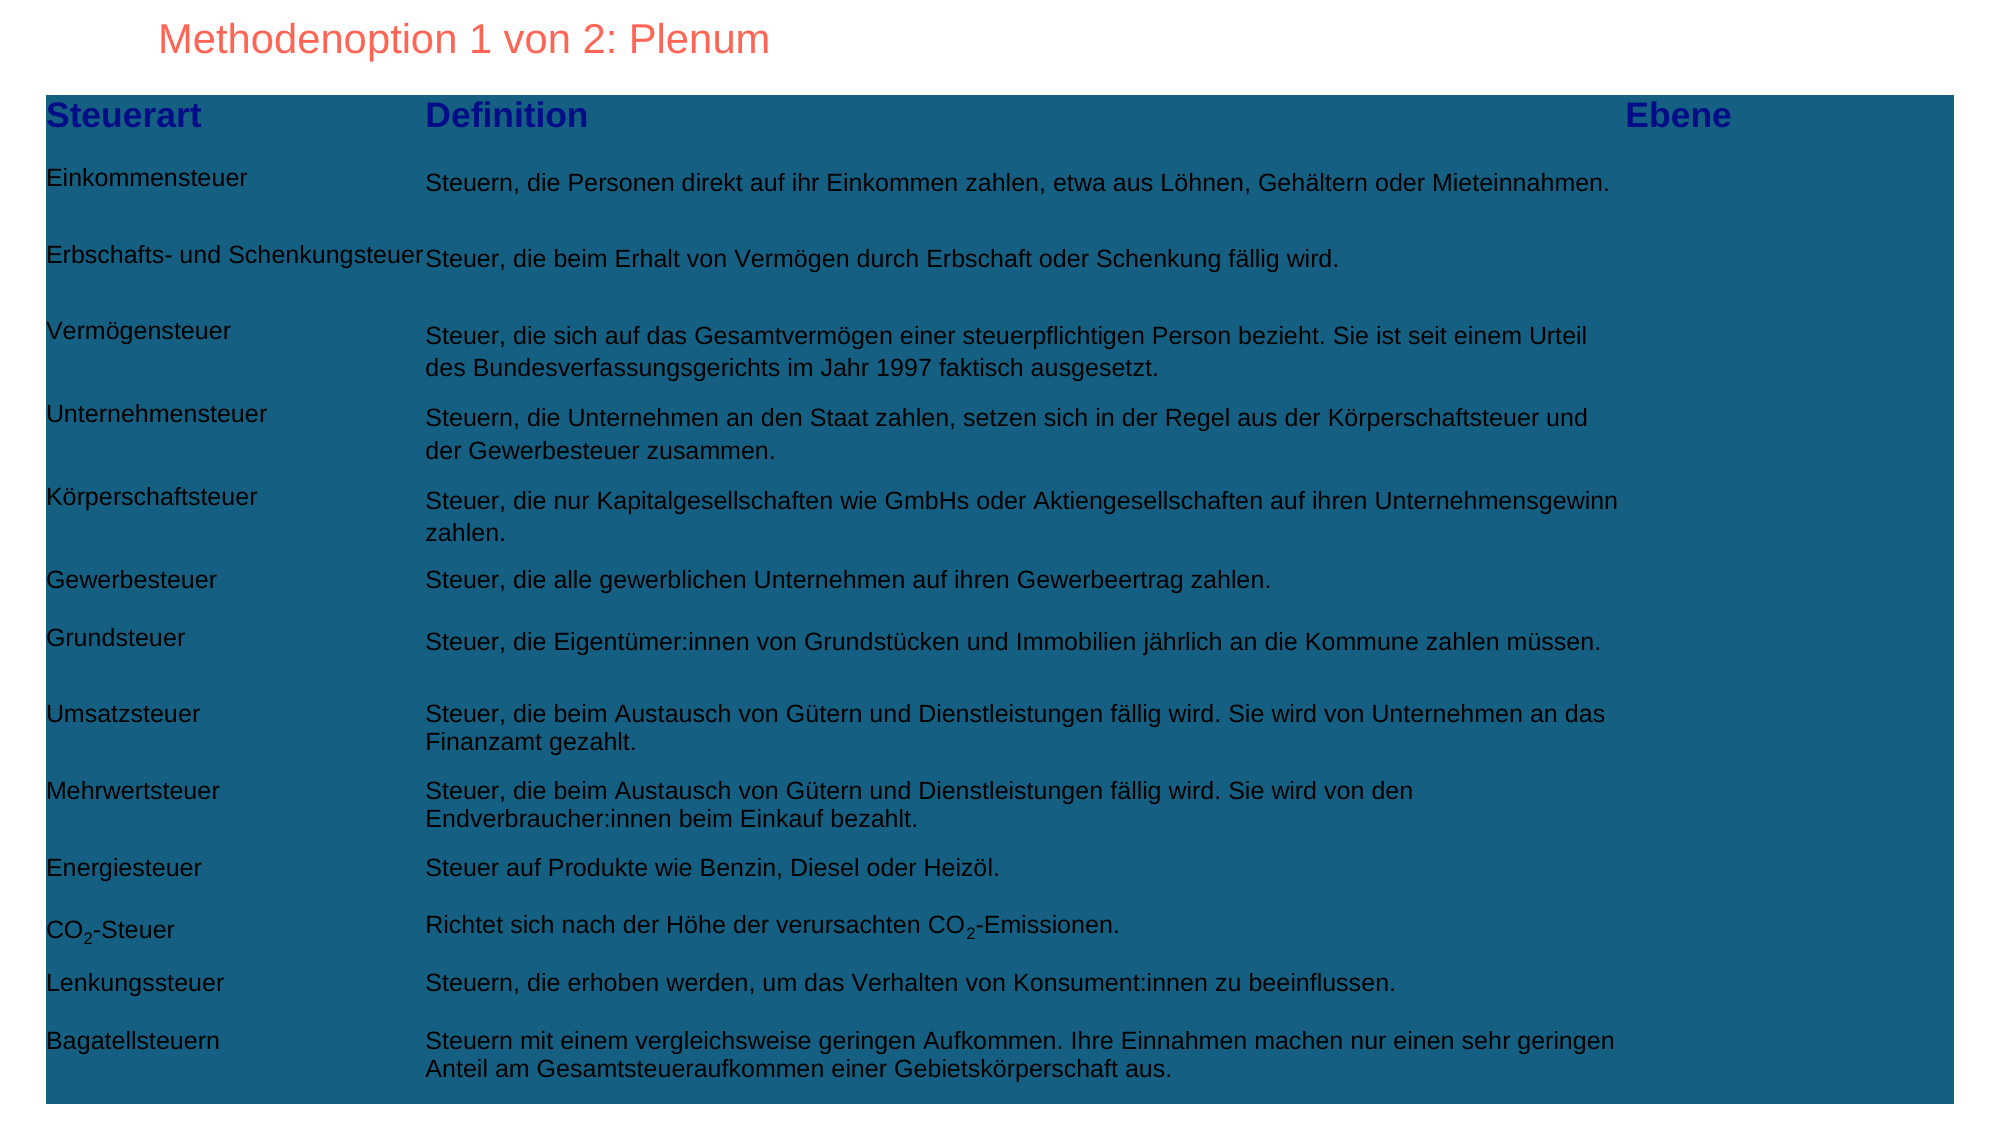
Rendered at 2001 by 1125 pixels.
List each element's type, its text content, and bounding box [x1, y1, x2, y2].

table_cell Erbschafts- und Schenkungsteuer [46, 240, 425, 317]
table_cell Körperschaftsteuer [46, 483, 425, 566]
table_cell Steuer, die Eigentümer:innen von Grundstücken und Immobilien jährlich an die Kommune zahlen müssen. [425, 623, 1625, 699]
table_cell [1625, 1026, 1954, 1104]
table_cell Steuer, die nur Kapitalgesellschaften wie GmbHs oder Aktiengesellschaften auf ihren Unternehmensgewinn zahlen. [425, 483, 1625, 566]
table_cell Steuer, die beim Austausch von Gütern und Dienstleistungen fällig wird. Sie wird von den Endverbraucher:innen beim Einkauf bezahlt. [425, 776, 1625, 853]
table_cell Steuer, die sich auf das Gesamtvermögen einer steuerpflichtigen Person bezieht. Sie ist seit einem Urteil des Bundesverfassungsgerichts im Jahr 1997 faktisch ausgesetzt. [425, 317, 1625, 400]
table_cell Steuern mit einem vergleichsweise geringen Aufkommen. Ihre Einnahmen machen nur einen sehr geringen Anteil am Gesamtsteueraufkommen einer Gebietskörperschaft aus. [425, 1026, 1625, 1104]
table_cell Steuern, die Unternehmen an den Staat zahlen, setzen sich in der Regel aus der Körperschaftsteuer und der Gewerbesteuer zusammen. [425, 400, 1625, 483]
table_cell Umsatzsteuer [46, 699, 425, 776]
table_cell Grundsteuer [46, 623, 425, 699]
table_cell [1625, 483, 1954, 566]
table_cell [1625, 566, 1954, 623]
table_cell Energiesteuer [46, 853, 425, 911]
table_cell [1625, 776, 1954, 853]
table_cell [1625, 699, 1954, 776]
list Methodenoption 1 von 2: Plenum [105, 9, 1242, 90]
table_cell Steuern, die Personen direkt auf ihr Einkommen zahlen, etwa aus Löhnen, Gehältern oder Mieteinnahmen. [425, 164, 1625, 240]
table_cell [1625, 911, 1954, 969]
table_cell Steuer, die beim Austausch von Gütern und Dienstleistungen fällig wird. Sie wird von Unternehmen an das Finanzamt gezahlt. [425, 699, 1625, 776]
table_cell Steuer auf Produkte wie Benzin, Diesel oder Heizöl. [425, 853, 1625, 911]
table_cell [1625, 623, 1954, 699]
table_cell Vermögensteuer [46, 317, 425, 400]
table_cell Mehrwertsteuer [46, 776, 425, 853]
table_cell [1625, 240, 1954, 317]
table_cell Einkommensteuer [46, 164, 425, 240]
table_cell Richtet sich nach der Höhe der verursachten CO2-Emissionen. [425, 911, 1625, 969]
table_cell [1625, 853, 1954, 911]
table_cell [1625, 164, 1954, 240]
table_cell CO2-Steuer [46, 911, 425, 969]
table_cell Steuern, die erhoben werden, um das Verhalten von Konsument:innen zu beeinflussen. [425, 969, 1625, 1026]
table_cell Unternehmensteuer [46, 400, 425, 483]
table_cell Lenkungssteuer [46, 969, 425, 1026]
table_cell Bagatellsteuern [46, 1026, 425, 1104]
table_cell [1625, 317, 1954, 400]
table_cell [1625, 969, 1954, 1026]
table_cell Steuer, die alle gewerblichen Unternehmen auf ihren Gewerbeertrag zahlen. [425, 566, 1625, 623]
table_header Steuerart [46, 95, 425, 164]
table_header Ebene [1625, 95, 1954, 164]
table_cell [1625, 400, 1954, 483]
table_header Definition [425, 95, 1625, 164]
table_cell Steuer, die beim Erhalt von Vermögen durch Erbschaft oder Schenkung fällig wird. [425, 240, 1625, 317]
table_cell Gewerbesteuer [46, 566, 425, 623]
